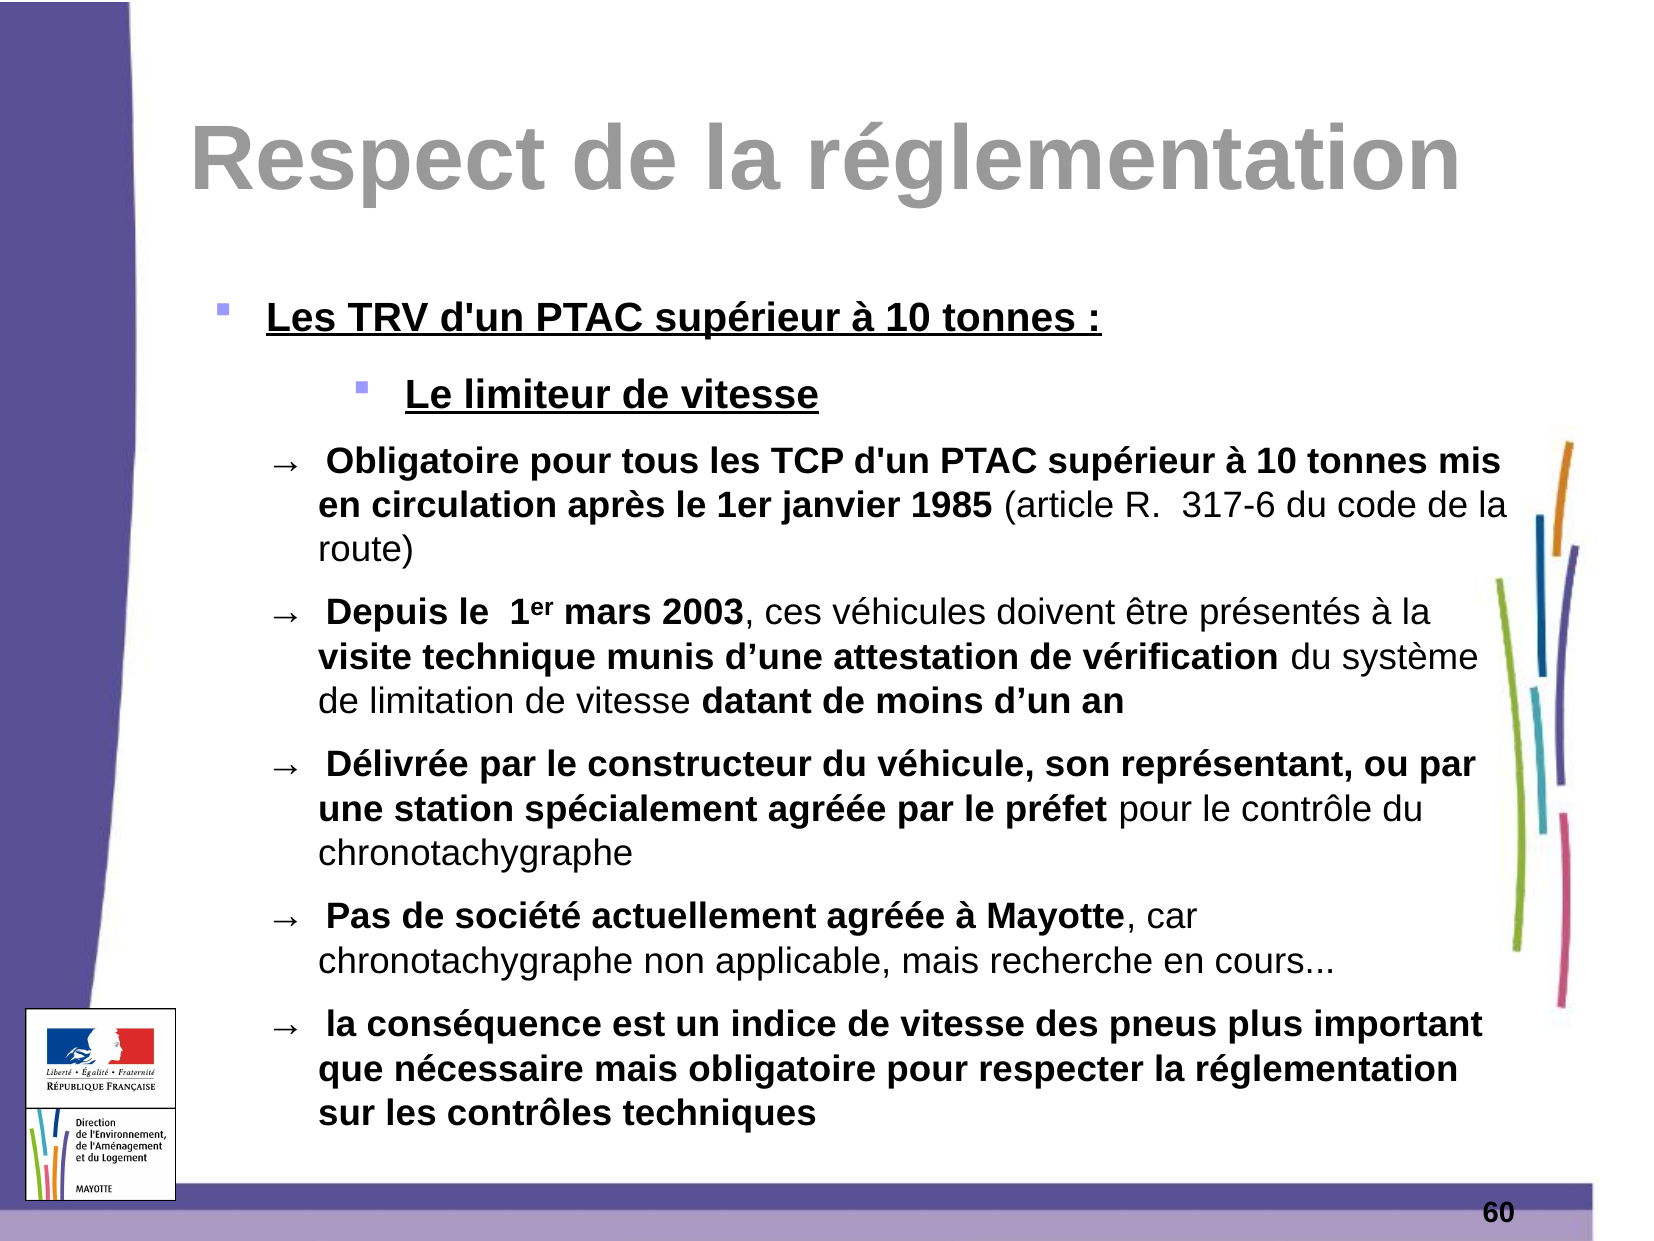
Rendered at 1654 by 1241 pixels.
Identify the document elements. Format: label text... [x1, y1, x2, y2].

text_box [1482, 1193, 1636, 1241]
list Les TRV d'un PTAC supérieur à 10 tonnes : Le limiteur de vitesse → Obligatoire pour tous les TCP d'un PTAC supérieur à 10 tonnes mis en circulation après le 1er janvier 1985 (article R. 317-6 du code de la route) → Depuis le 1er mars 2003, ces véhicules doivent être présentés à la visite technique munis d’une attestation de vérification du système de limitation de vitesse datant de moins d’un an → Délivrée par le constructeur du véhicule, son représentant, ou par une station spécialement agréée par le préfet pour le contrôle du chronotachygraphe → Pas de société actuellement agréée à Mayotte, car chronotachygraphe non applicable, mais recherche en cours... → la conséquence est un indice de vitesse des pneus plus important que nécessaire mais obligatoire pour respecter la réglementation sur les contrôles techniques [179, 290, 1509, 1136]
title Respect de la réglementation [82, 49, 1571, 257]
